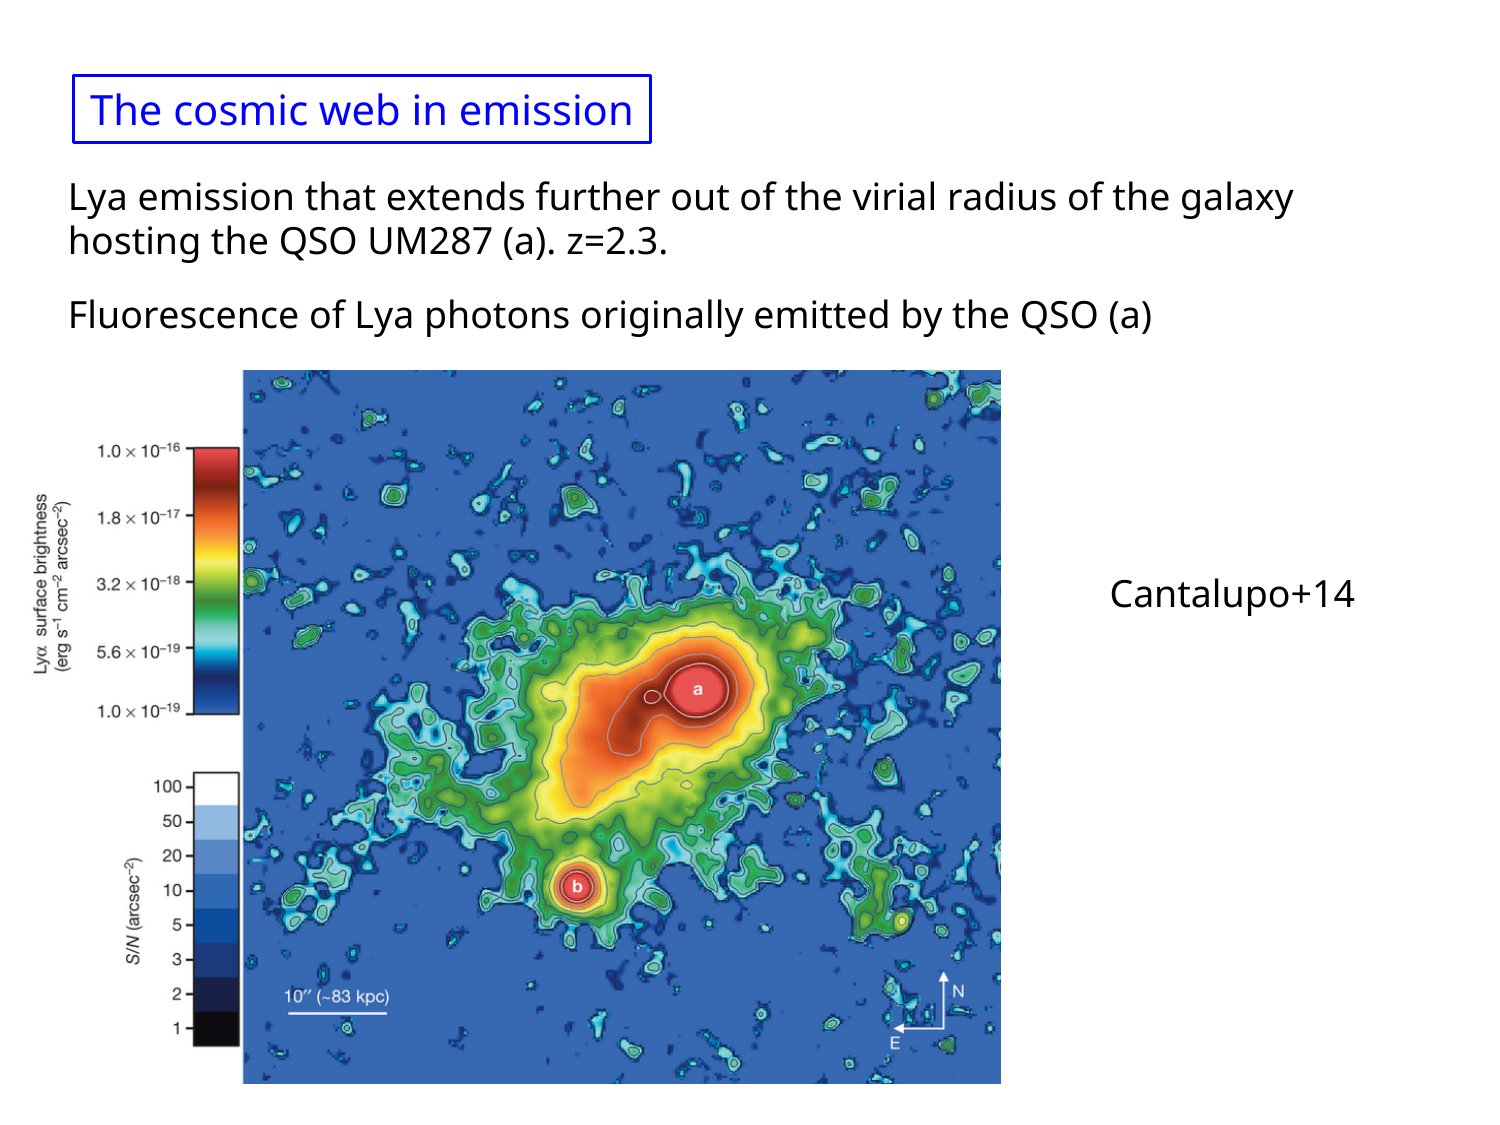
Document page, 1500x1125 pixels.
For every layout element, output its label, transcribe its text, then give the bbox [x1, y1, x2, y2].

picture [25, 370, 1001, 1084]
text_box The cosmic web in emission [73, 75, 634, 143]
text_box Fluorescence of Lya photons originally emitted by the QSO (a) [53, 283, 1441, 419]
text_box Cantalupo+14 [1094, 562, 1351, 623]
text_box Lya emission that extends further out of the virial radius of the galaxy hosting the QSO UM287 (a). z=2.3. [53, 165, 1441, 283]
